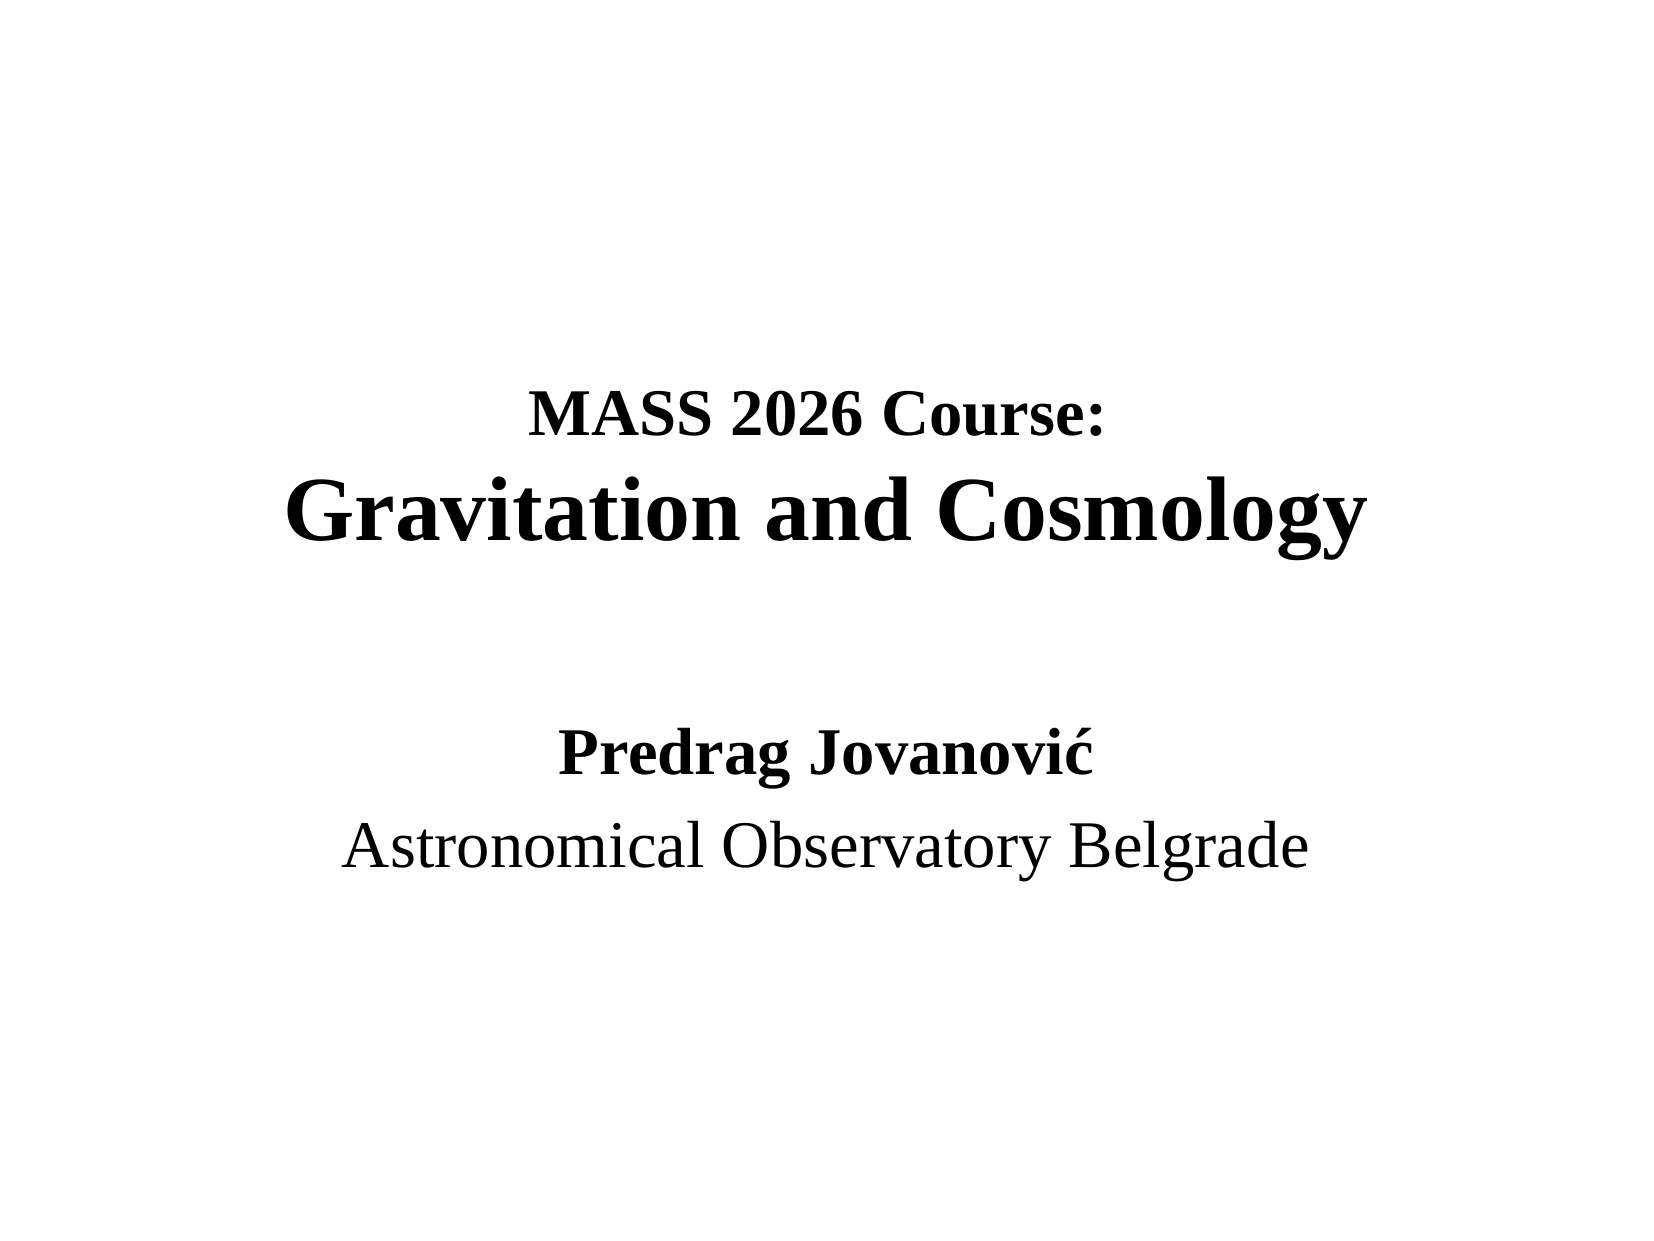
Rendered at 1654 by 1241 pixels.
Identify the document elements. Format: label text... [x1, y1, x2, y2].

subtitle Predrag Jovanović Astronomical Observatory Belgrade [248, 700, 1406, 921]
title MASS 2026 Course: Gravitation and Cosmology [123, 330, 1530, 597]
